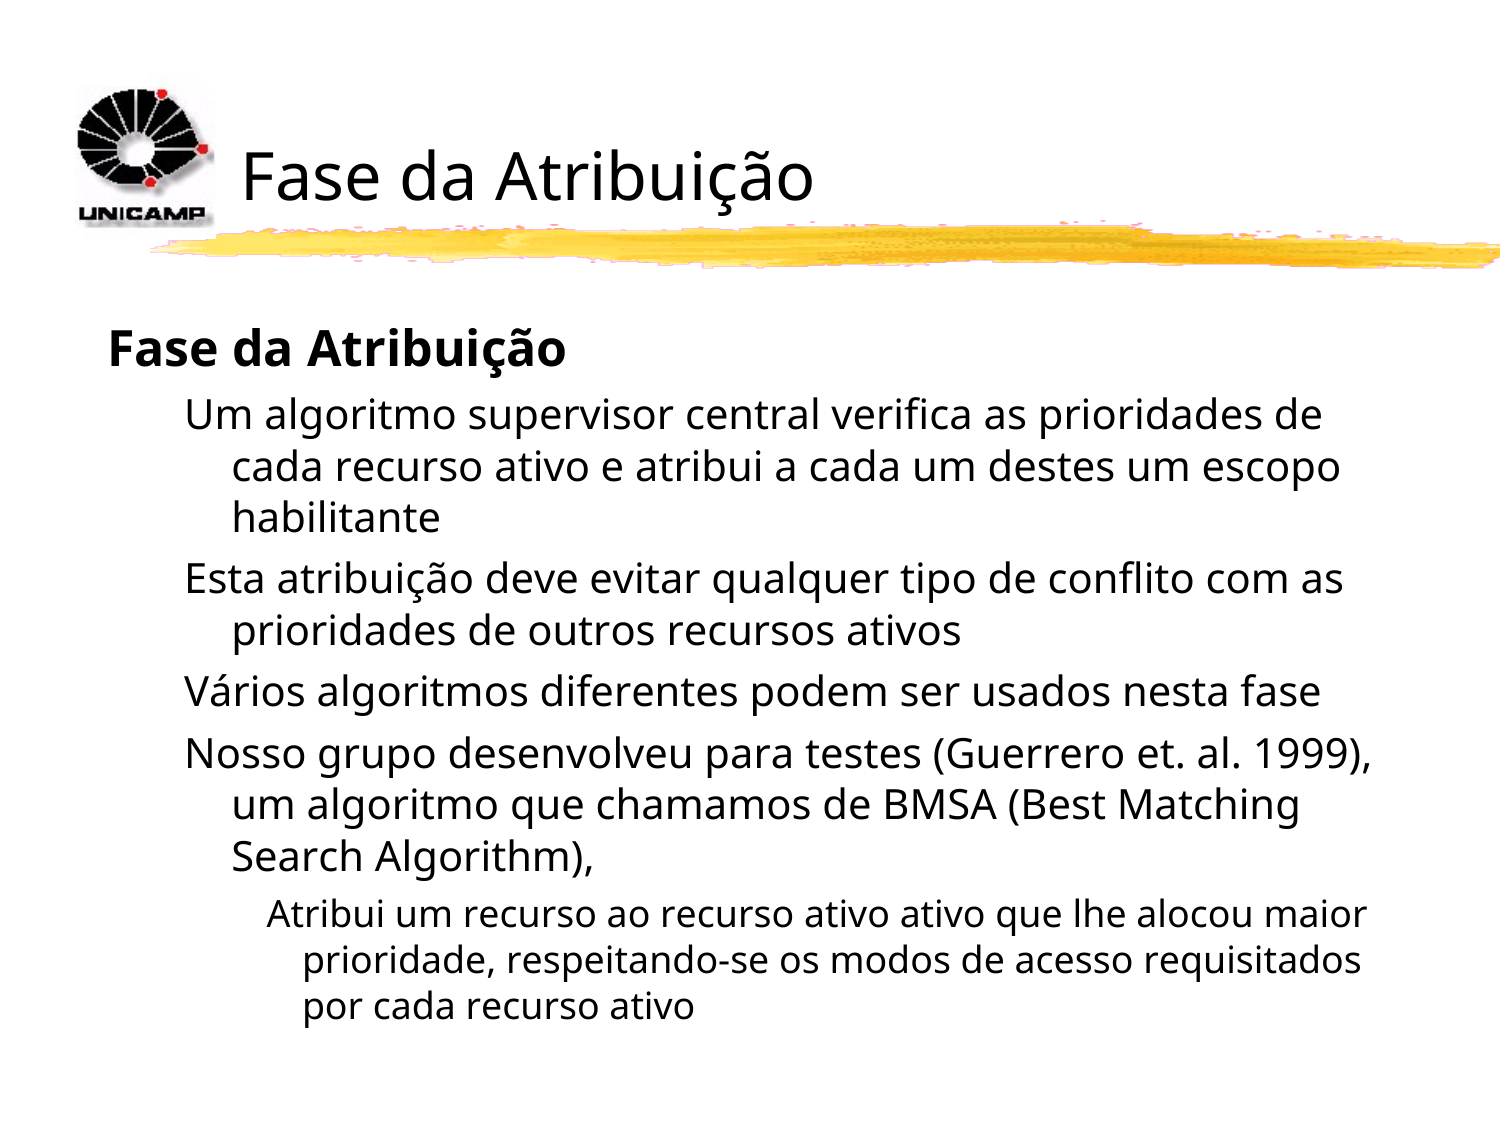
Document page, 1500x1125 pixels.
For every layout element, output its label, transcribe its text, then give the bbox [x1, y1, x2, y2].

text_box Fase da Atribuição [226, 34, 1427, 223]
picture [75, 74, 1500, 279]
list Fase da Atribuição Um algoritmo supervisor central verifica as prioridades de cada recurso ativo e atribui a cada um destes um escopo habilitante Esta atribuição deve evitar qualquer tipo de conflito com as prioridades de outros recursos ativos Vários algoritmos diferentes podem ser usados nesta fase Nosso grupo desenvolveu para testes (Guerrero et. al. 1999), um algoritmo que chamamos de BMSA (Best Matching Search Algorithm), Atribui um recurso ao recurso ativo ativo que lhe alocou maior prioridade, respeitando-se os modos de acesso requisitados por cada recurso ativo [74, 309, 1417, 1001]
